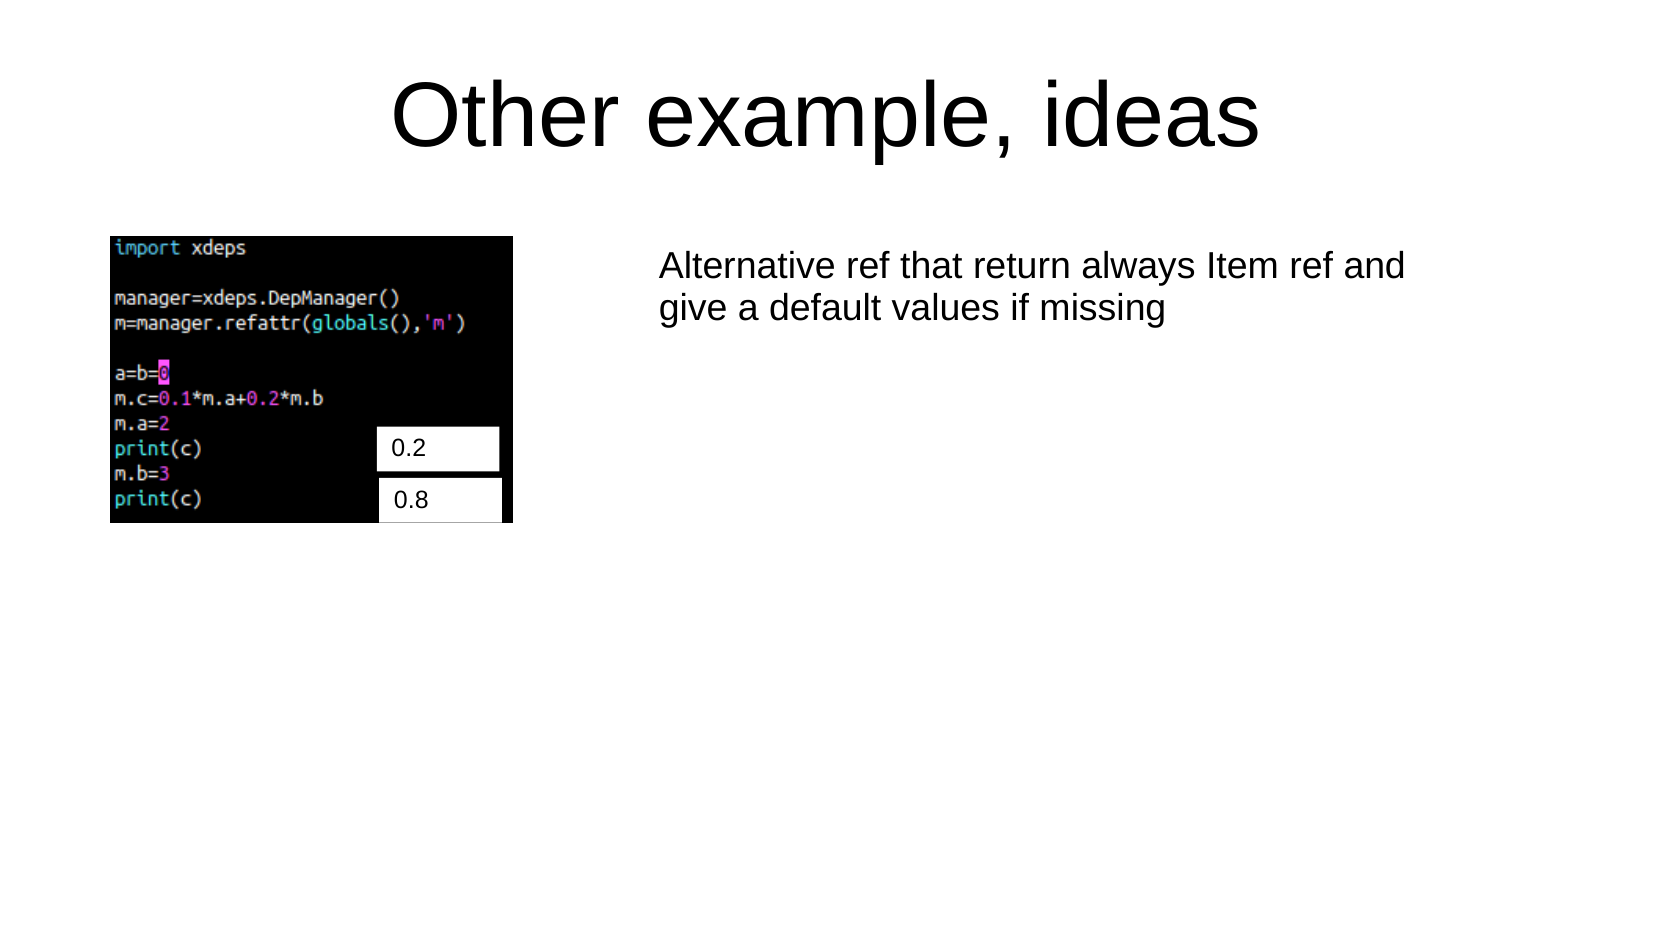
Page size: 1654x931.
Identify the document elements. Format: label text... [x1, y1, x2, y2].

title Other example, ideas [82, 37, 1571, 193]
text_box 0.2 [376, 426, 500, 472]
text_box 0.8 [379, 477, 502, 523]
text_box Alternative ref that return always Item ref and give a default values if missing [644, 236, 1489, 406]
picture [110, 236, 513, 523]
